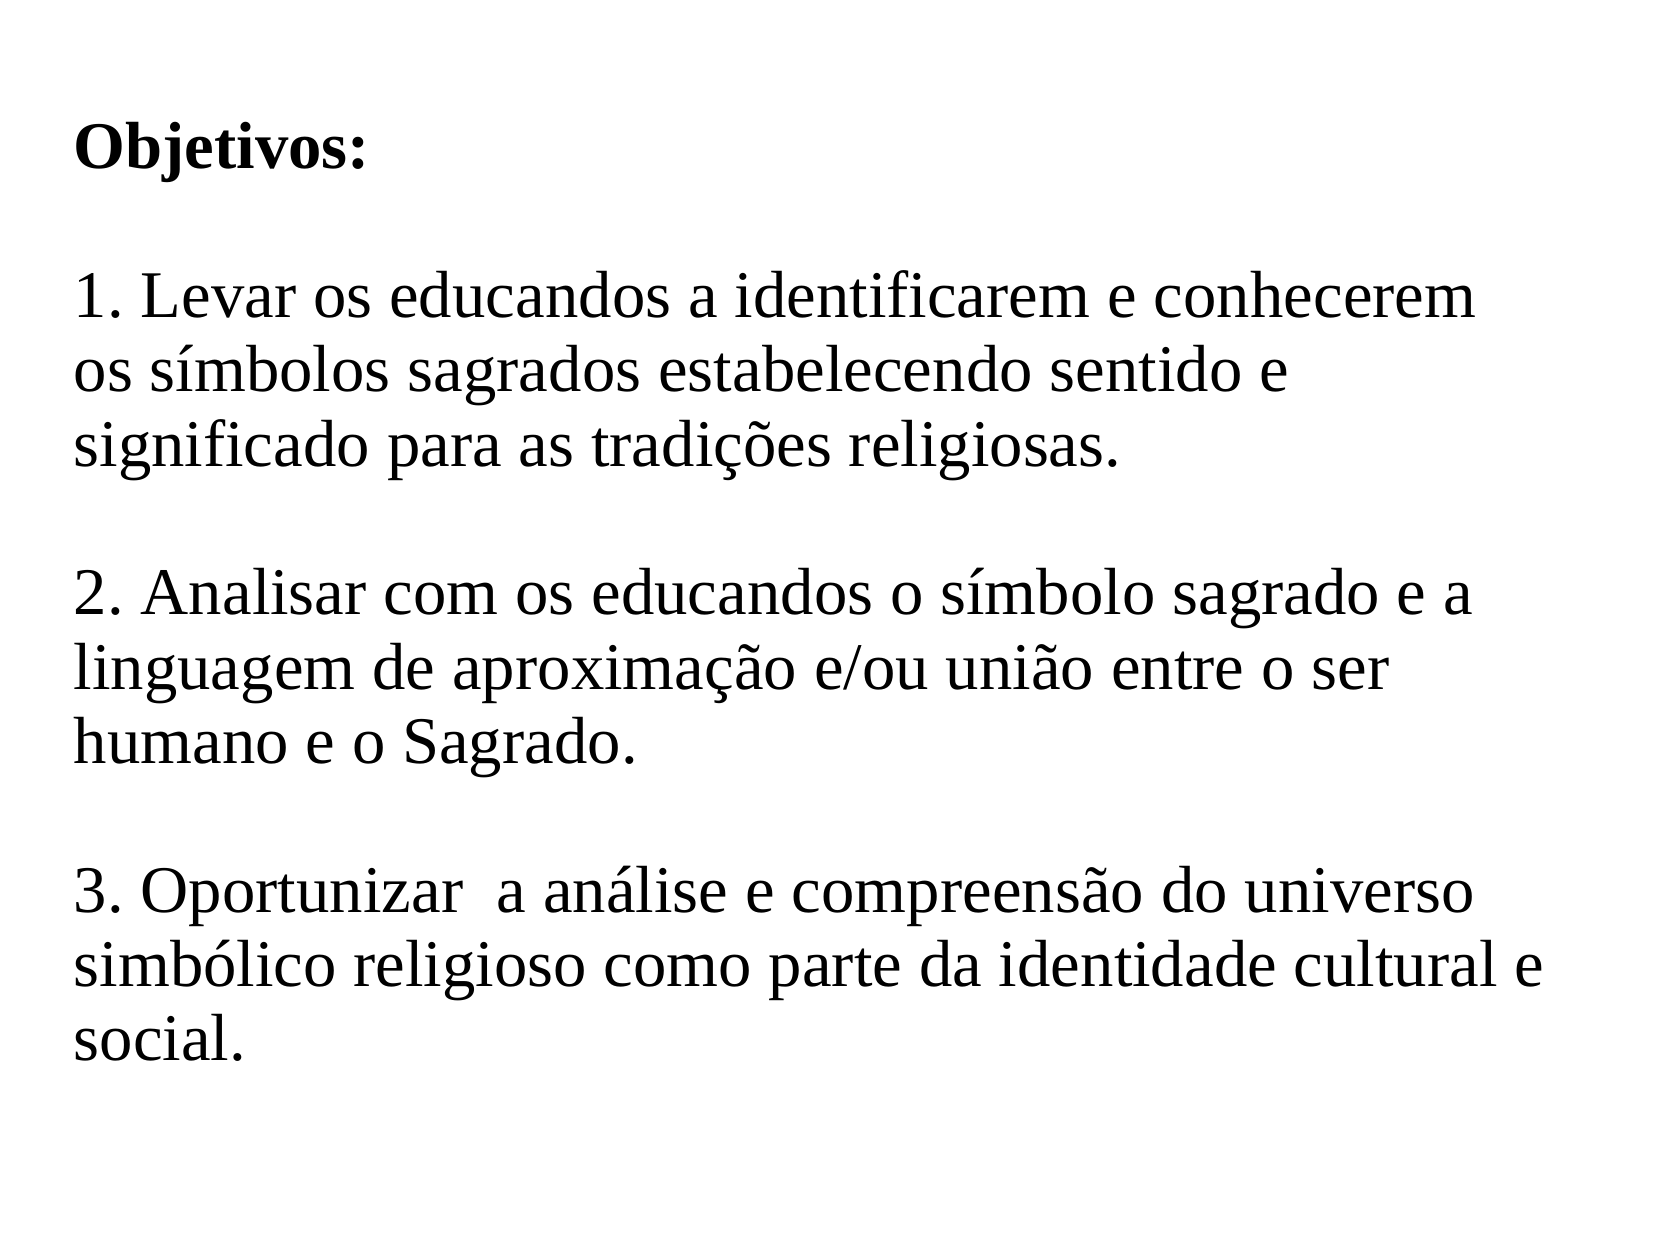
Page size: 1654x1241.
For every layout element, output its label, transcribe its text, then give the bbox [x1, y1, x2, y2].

text_box Objetivos: Levar os educandos a identificarem e conhecerem os símbolos sagrados estabelecendo sentido e significado para as tradições religiosas. Analisar com os educandos o símbolo sagrado e a linguagem de aproximação e/ou união entre o ser humano e o Sagrado. Oportunizar a análise e compreensão do universo simbólico religioso como parte da identidade cultural e social. [59, 99, 1566, 1241]
